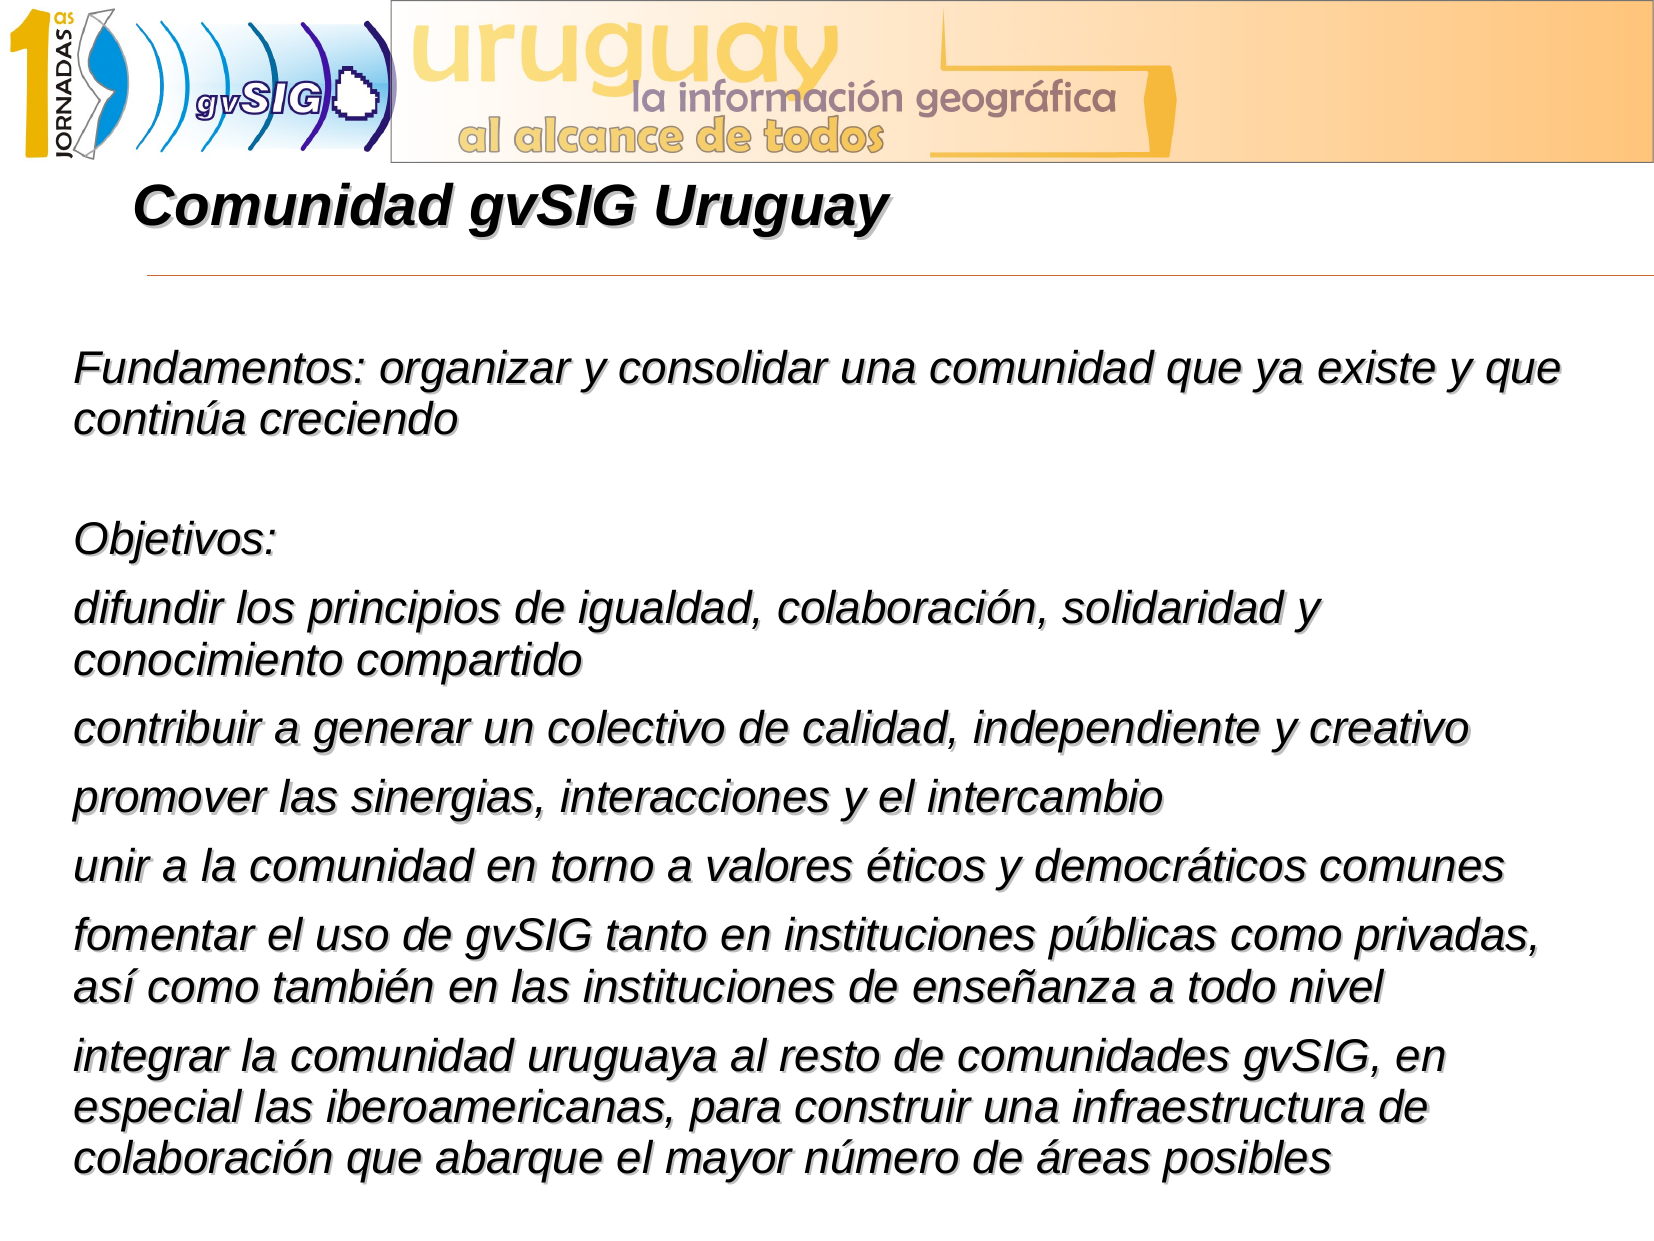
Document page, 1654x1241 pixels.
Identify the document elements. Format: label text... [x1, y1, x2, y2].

text_box Comunidad gvSIG Uruguay [118, 165, 975, 256]
picture [0, 6, 1181, 163]
text_box Fundamentos: organizar y consolidar una comunidad que ya existe y que continúa creciendo Objetivos: difundir los principios de igualdad, colaboración, solidaridad y conocimiento compartido contribuir a generar un colectivo de calidad, independiente y creativo promover las sinergias, interacciones y el intercambio unir a la comunidad en torno a valores éticos y democráticos comunes fomentar el uso de gvSIG tanto en instituciones públicas como privadas, así como también en las instituciones de enseñanza a todo nivel integrar la comunidad uruguaya al resto de comunidades gvSIG, en especial las iberoamericanas, para construir una infraestructura de colaboración que abarque el mayor número de áreas posibles [59, 334, 1595, 1241]
